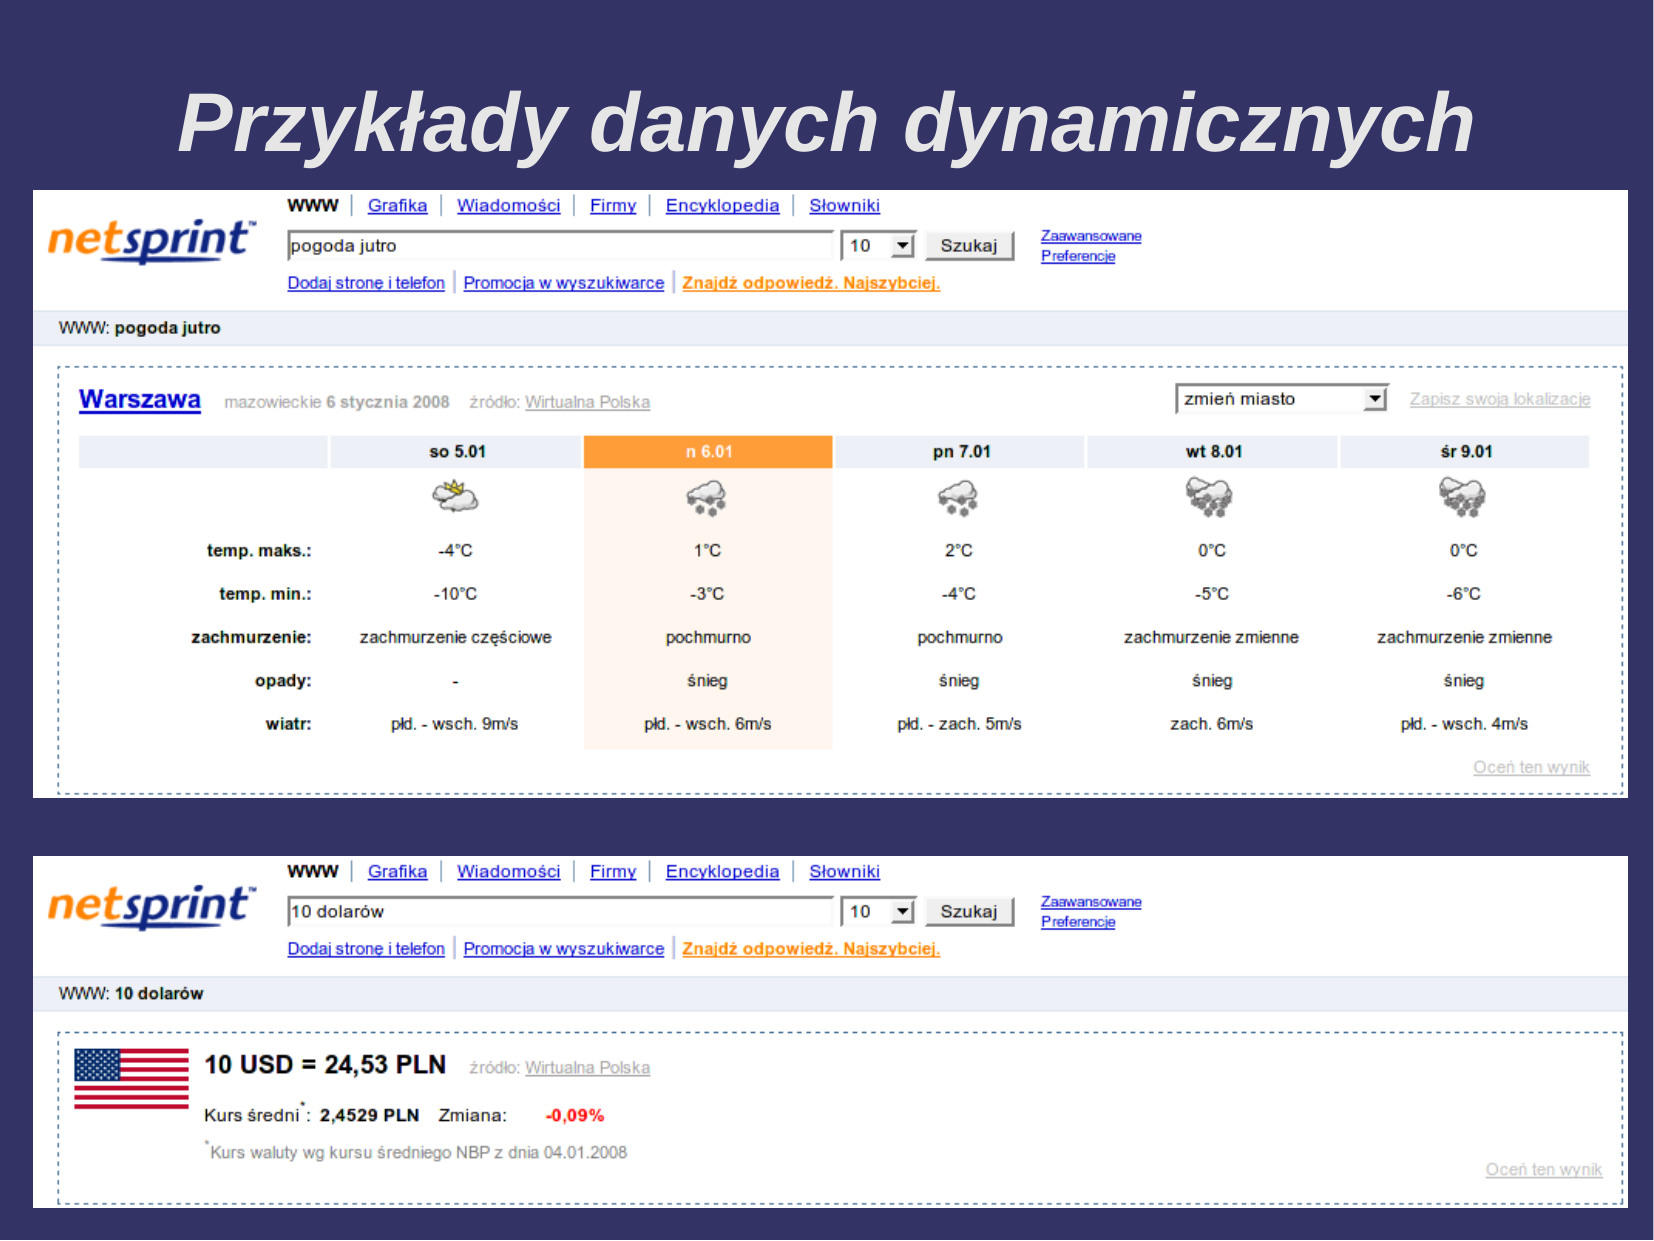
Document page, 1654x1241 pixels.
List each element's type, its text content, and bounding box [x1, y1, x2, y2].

picture [33, 856, 1628, 1208]
title Przykłady danych dynamicznych [121, 19, 1534, 190]
picture [33, 190, 1628, 798]
